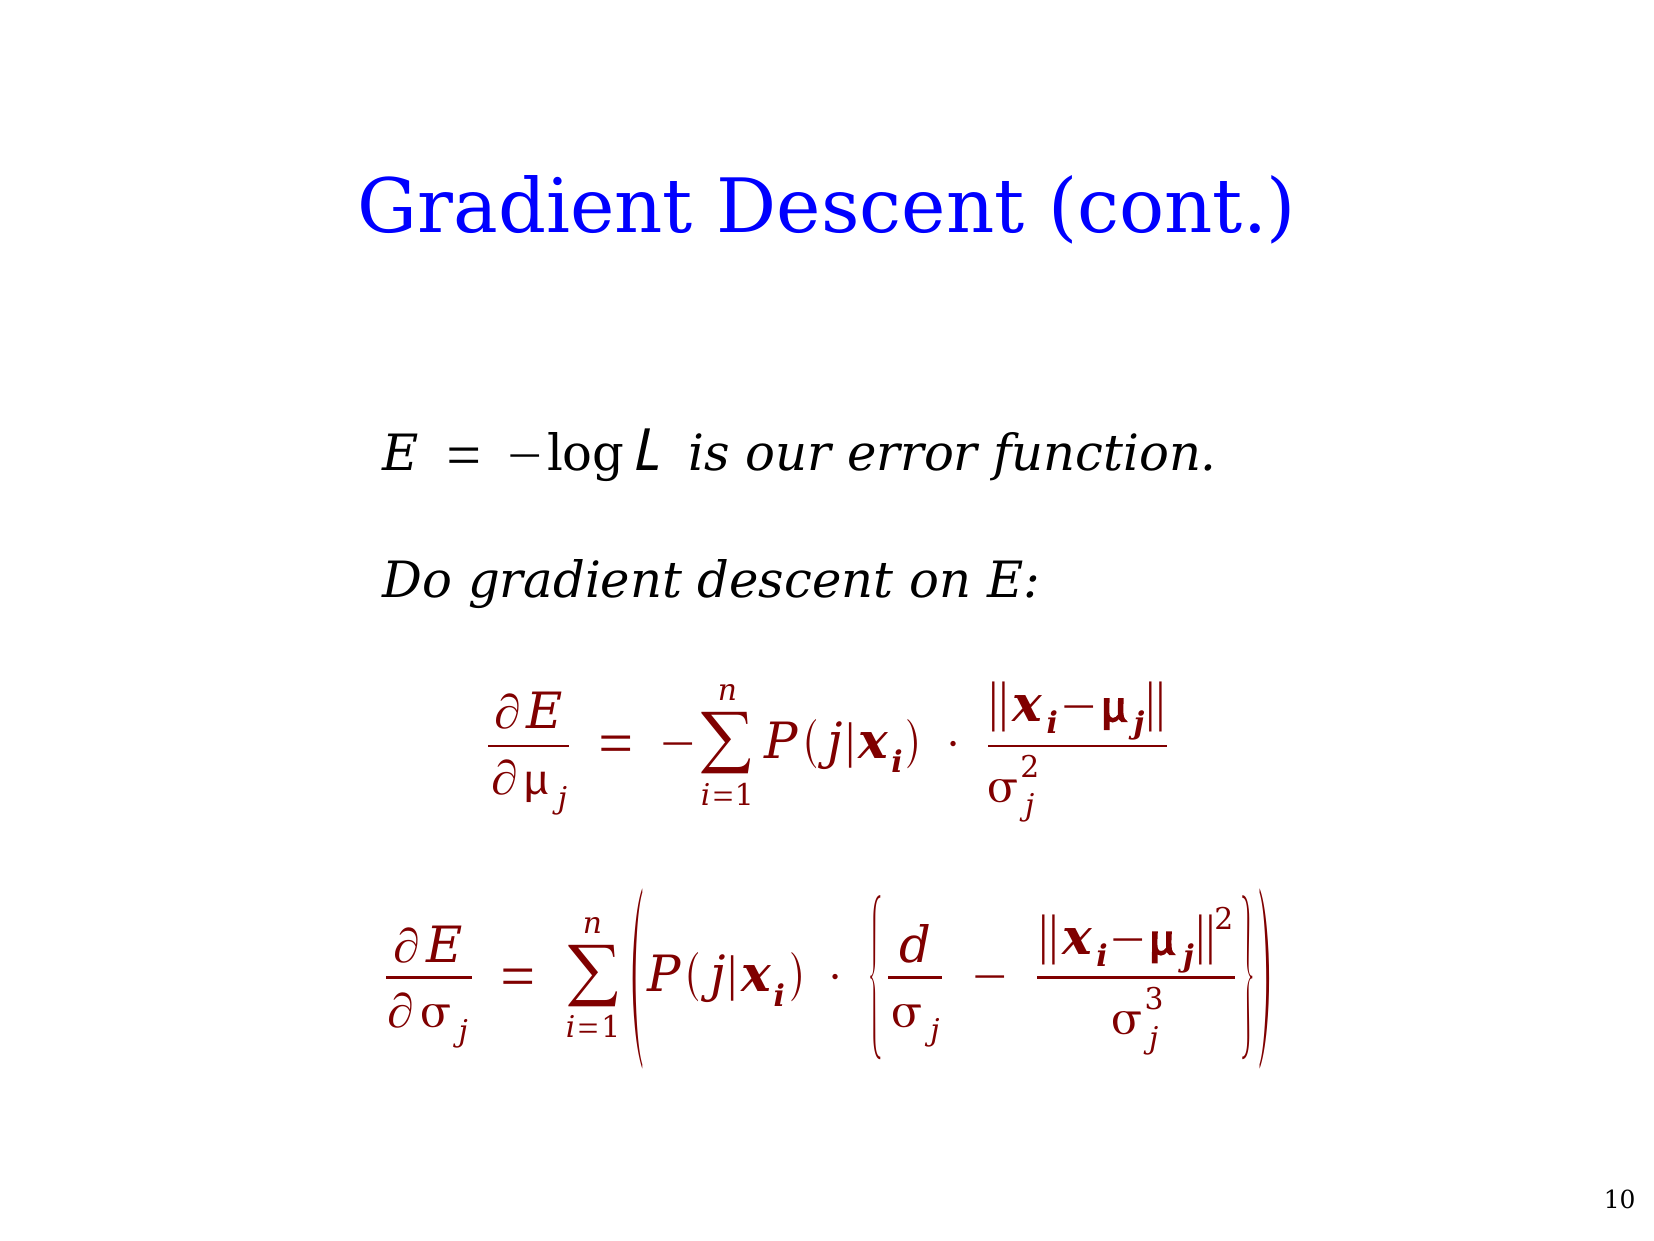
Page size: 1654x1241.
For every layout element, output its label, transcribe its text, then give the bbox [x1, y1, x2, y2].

title Gradient Descent (cont.) [121, 102, 1534, 311]
chart [376, 417, 1280, 1071]
